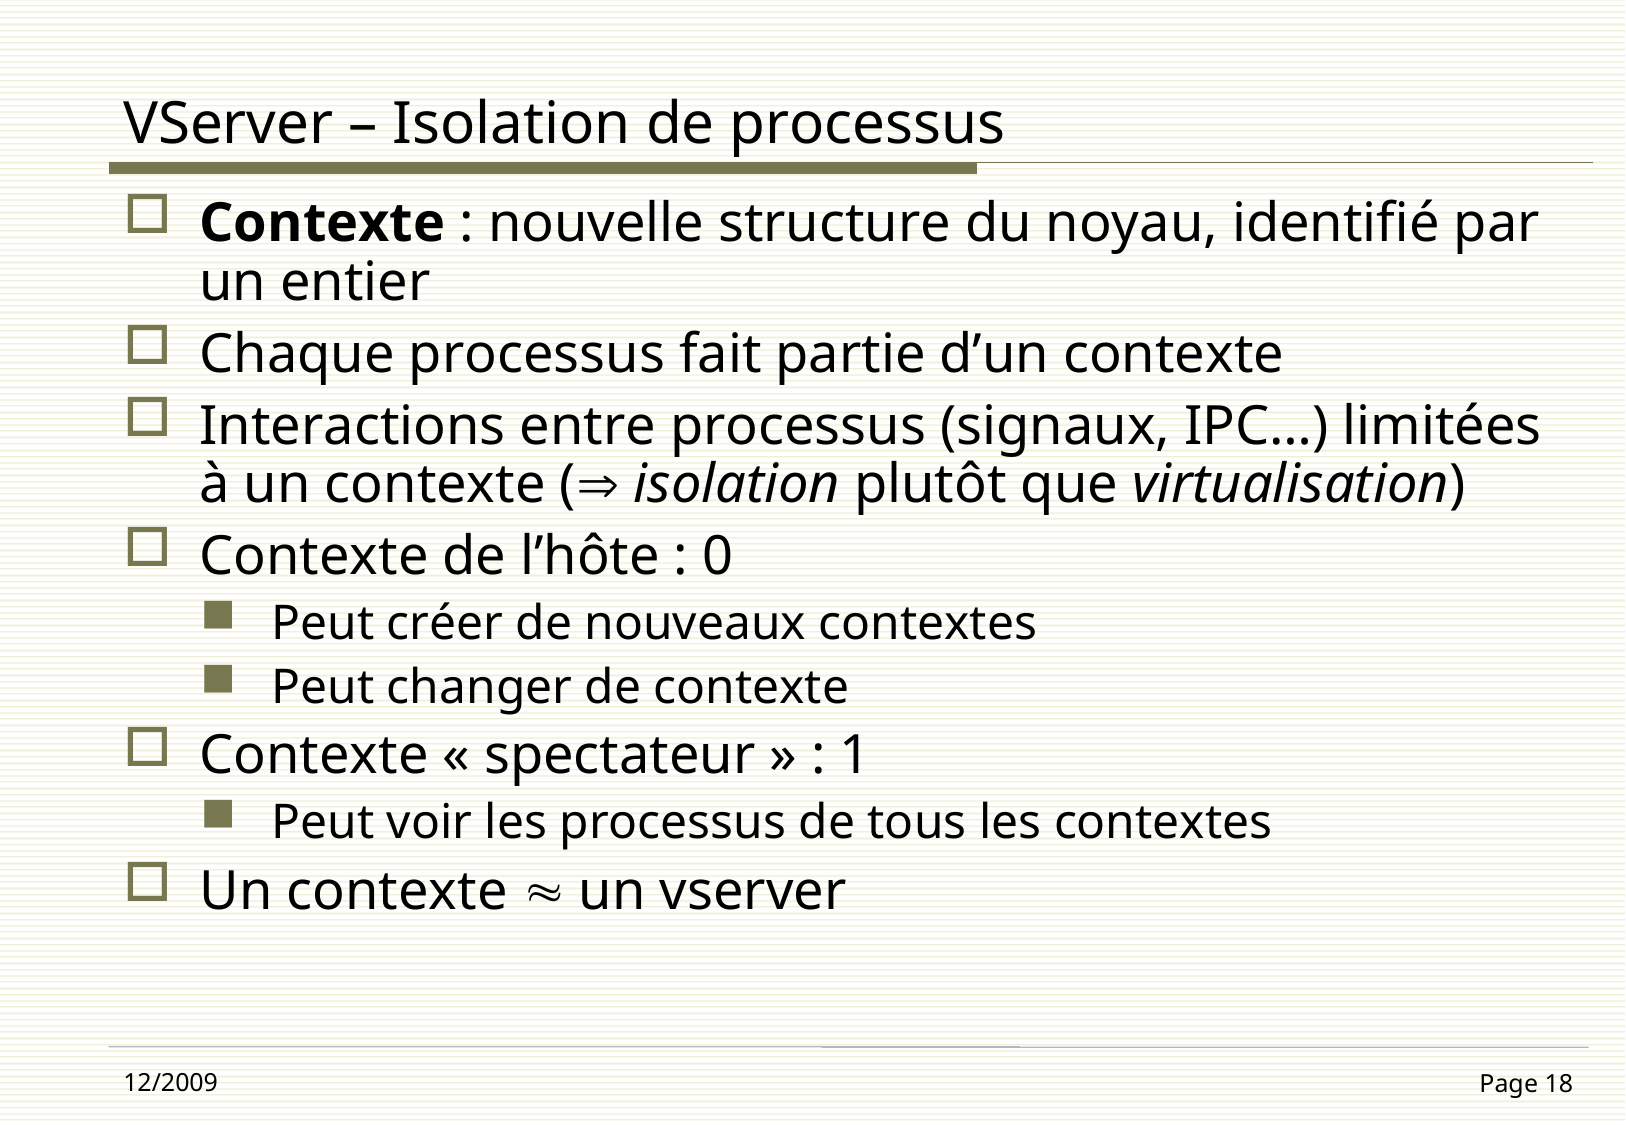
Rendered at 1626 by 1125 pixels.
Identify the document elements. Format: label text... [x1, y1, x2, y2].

picture [0, 0, 1626, 1125]
title VServer – Isolation de processus [108, 12, 1596, 163]
list Contexte : nouvelle structure du noyau, identifié par un entier Chaque processus fait partie d’un contexte Interactions entre processus (signaux, IPC…) limitées à un contexte ( isolation plutôt que virtualisation)‏ Contexte de l’hôte : 0 Peut créer de nouveaux contextes Peut changer de contexte Contexte « spectateur » : 1 Peut voir les processus de tous les contextes Un contexte  un vserver [108, 187, 1595, 1035]
